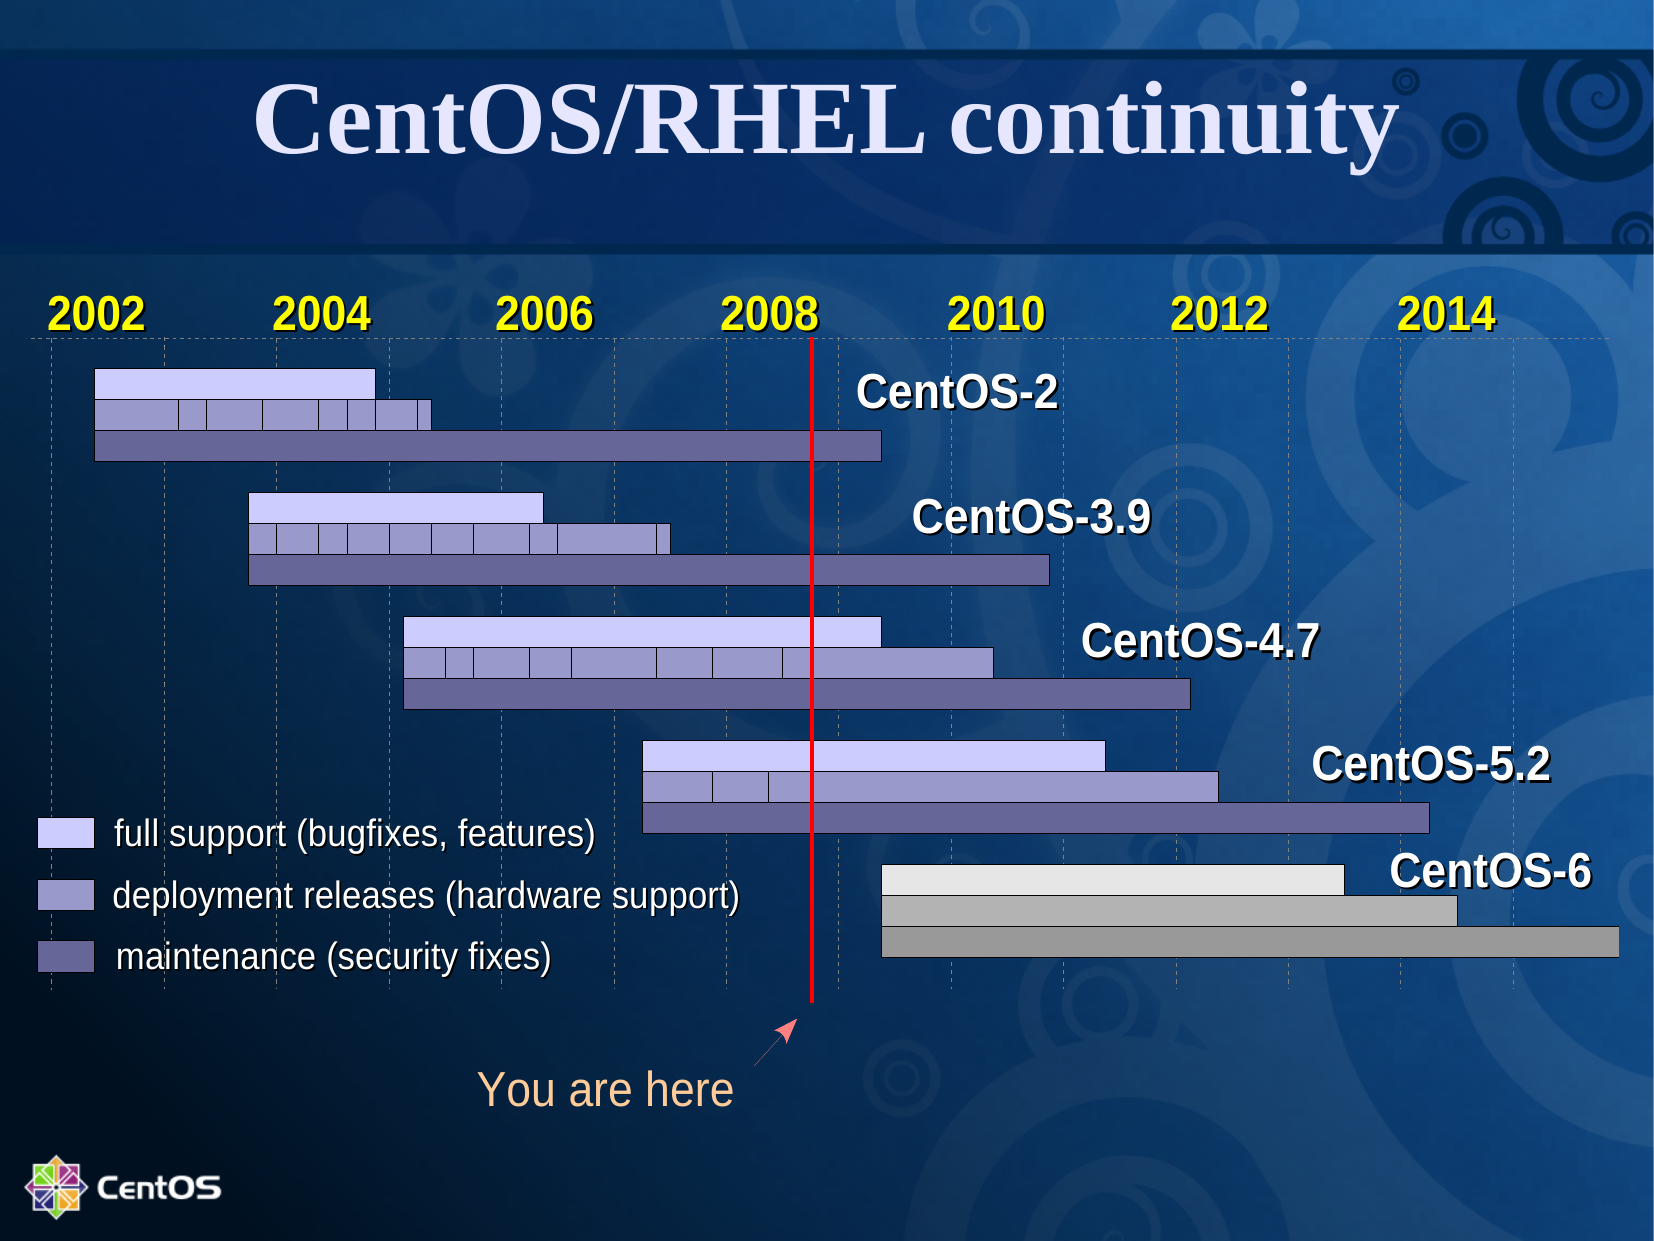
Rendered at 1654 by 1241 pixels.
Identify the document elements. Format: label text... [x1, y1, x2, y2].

picture [0, 0, 1654, 1241]
title CentOS/RHEL continuity [82, 49, 1571, 188]
chart [26, 230, 1619, 1128]
